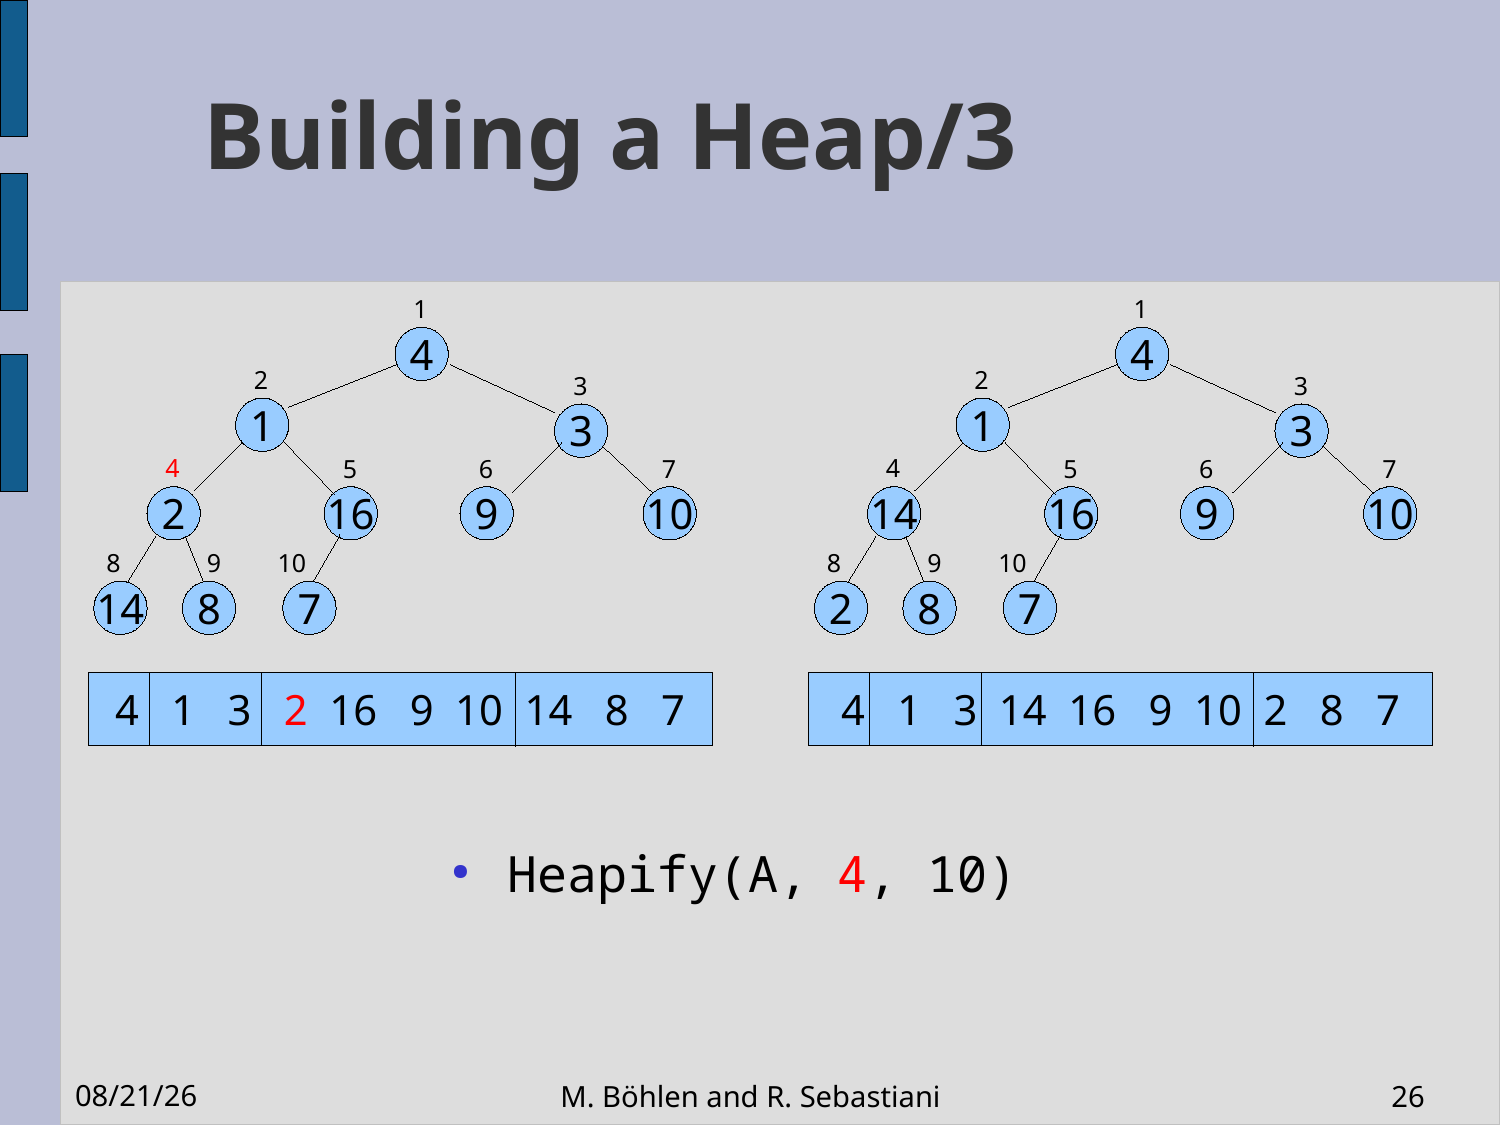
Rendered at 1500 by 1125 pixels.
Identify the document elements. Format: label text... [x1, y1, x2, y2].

text_box 3 [1279, 361, 1323, 407]
text_box 14 [93, 584, 148, 635]
text_box 16 [1044, 490, 1098, 540]
text_box 6 [463, 443, 508, 490]
text_box 9 [459, 490, 514, 540]
text_box 4 [871, 443, 915, 489]
text_box 4 [1115, 330, 1169, 381]
text_box 9 [192, 538, 236, 584]
text_box 4 1 3 2 16 9 10 14 8 7 [88, 672, 149, 746]
text_box 1 [235, 401, 289, 452]
text_box 4 [395, 330, 449, 381]
text_box 4 [150, 443, 195, 489]
text_box 1 [398, 284, 443, 330]
text_box 2 [959, 355, 1004, 401]
text_box 4 1 3 14 16 9 10 2 8 7 [870, 672, 981, 746]
text_box 2 [146, 489, 201, 540]
text_box 5 [328, 443, 372, 490]
text_box 8 [902, 584, 957, 635]
text_box 6 [1184, 443, 1229, 490]
text_box 3 [1274, 407, 1329, 458]
text_box 9 [1180, 490, 1234, 540]
text_box 2 [814, 584, 868, 635]
text_box 10 [983, 538, 1042, 584]
text_box 1 [1119, 284, 1163, 330]
text_box 8 [812, 538, 856, 584]
text_box 16 [324, 490, 378, 540]
text_box 1 [956, 401, 1010, 452]
text_box 5 [1048, 443, 1093, 490]
text_box 4 1 3 2 16 9 10 14 8 7 [262, 672, 713, 746]
text_box 4 1 3 2 16 9 10 14 8 7 [150, 672, 261, 746]
title Building a Heap/3 [188, 16, 1468, 205]
text_box 9 [912, 538, 957, 584]
text_box 14 [867, 489, 921, 540]
text_box 2 [239, 355, 283, 401]
text_box 8 [182, 584, 236, 635]
text_box 10 [643, 490, 697, 540]
text_box 7 [1367, 444, 1412, 490]
text_box 8 [91, 538, 136, 584]
text_box 4 1 3 14 16 9 10 2 8 7 [982, 672, 1433, 746]
text_box 7 [282, 583, 337, 635]
text_box 7 [647, 444, 691, 490]
text_box 3 [558, 361, 603, 407]
text_box 10 [263, 538, 321, 584]
text_box Heapify(A, 4, 10) [436, 831, 1060, 937]
text_box 4 1 3 14 16 9 10 2 8 7 [808, 672, 869, 746]
text_box 10 [1363, 490, 1417, 540]
text_box 7 [1003, 584, 1057, 635]
text_box 3 [554, 407, 608, 458]
